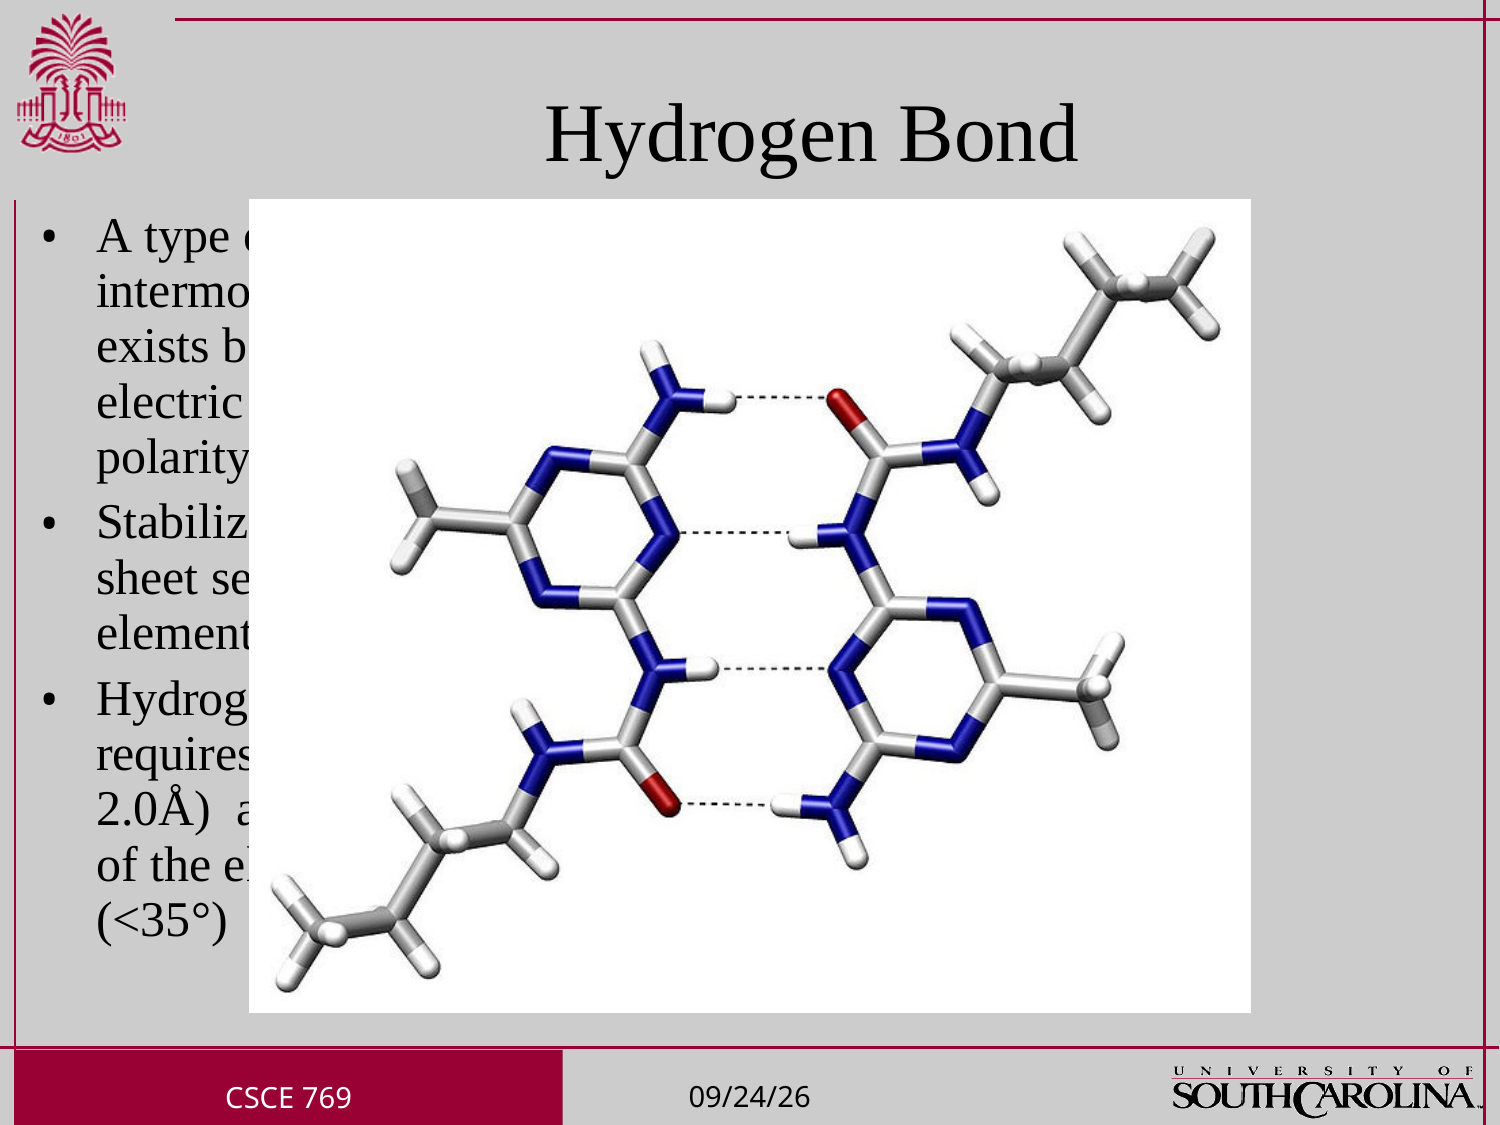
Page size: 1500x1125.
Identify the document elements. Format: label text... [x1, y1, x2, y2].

list A type of attractive intermolecular force that exists between two partial electric charges of opposite polarity. Stabilizes -helical and -sheet secondary structural elements (SSE). Hydrogen bond formation requires spatial vicinity (~ 2.0Å) and proper orientation of the electronic orbitals (<35°) [24, 200, 733, 1028]
title Hydrogen Bond [174, 9, 1450, 188]
picture [343, 199, 1476, 1013]
picture [1162, 1049, 1483, 1125]
picture [12, 12, 131, 155]
